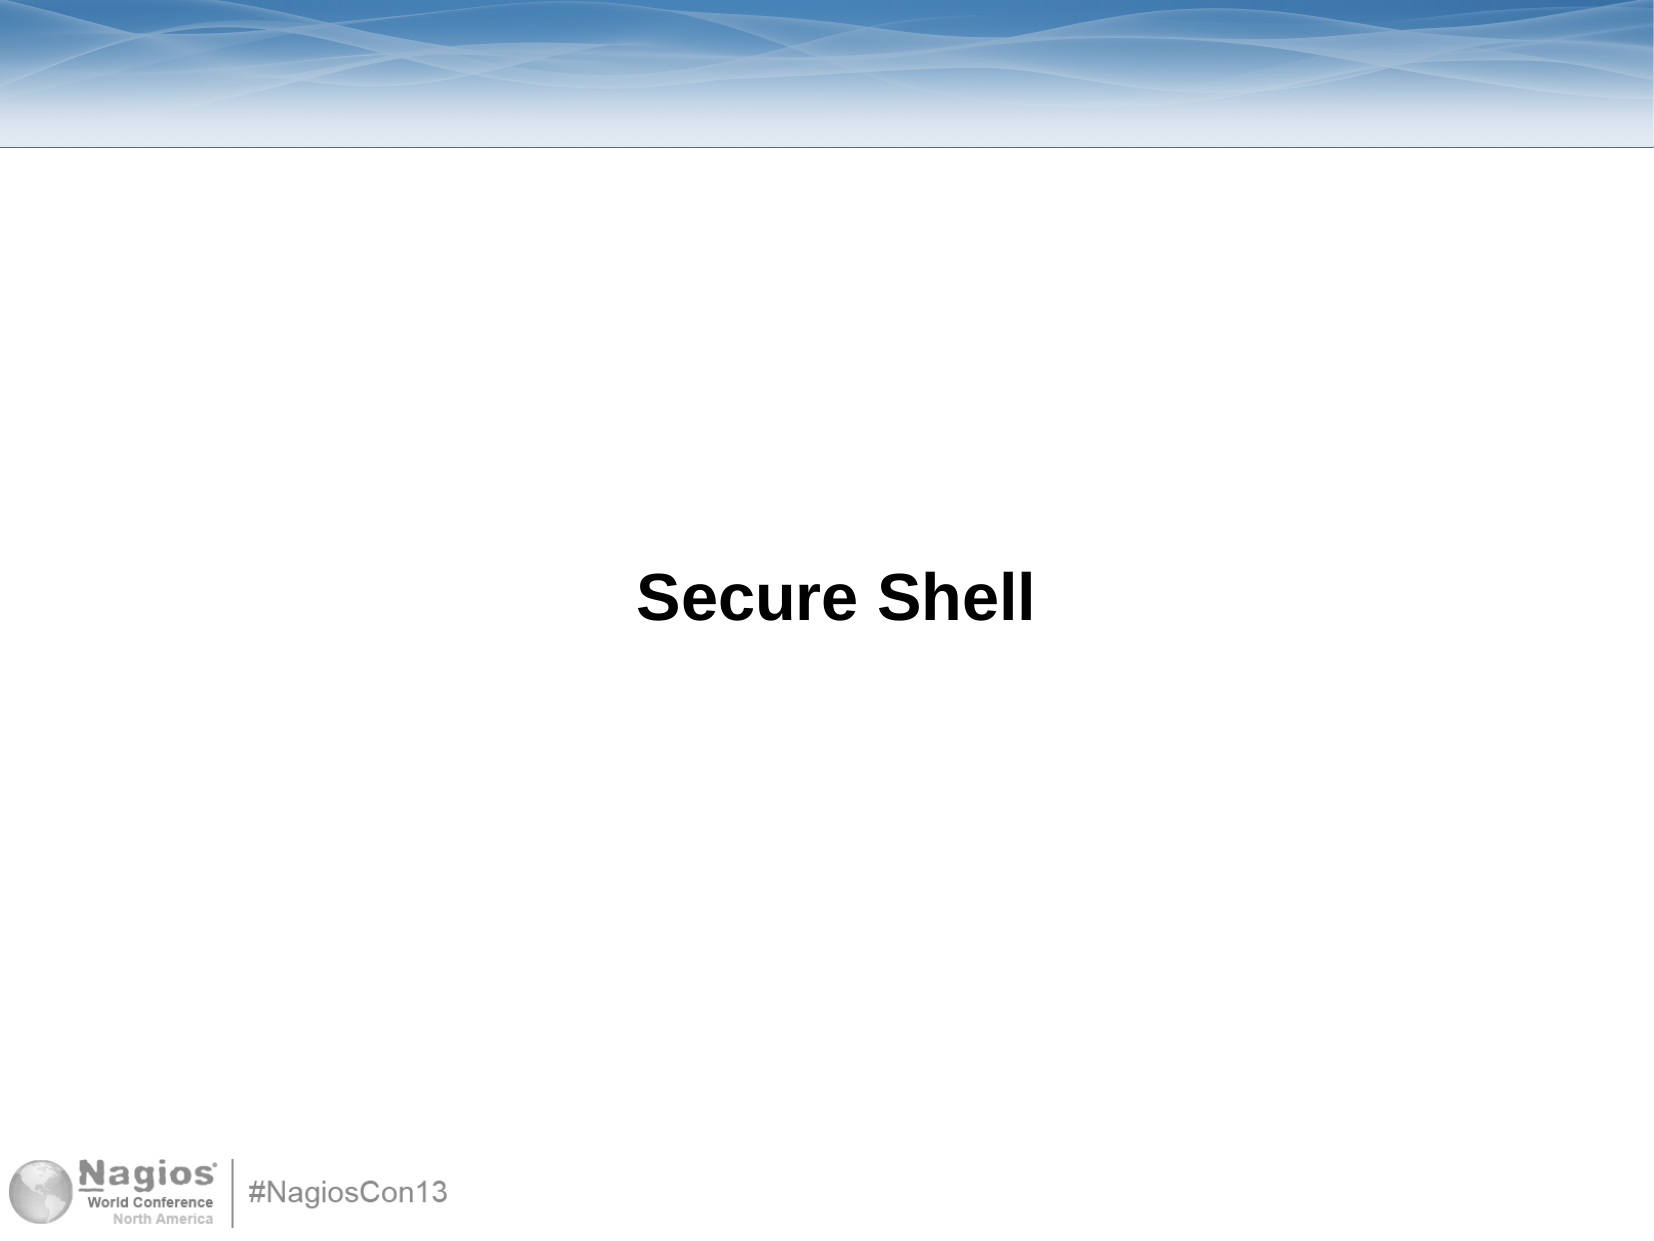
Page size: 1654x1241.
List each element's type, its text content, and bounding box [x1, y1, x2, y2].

subtitle Secure Shell [80, 188, 1569, 1007]
picture [0, 0, 1654, 147]
picture [9, 1159, 453, 1228]
